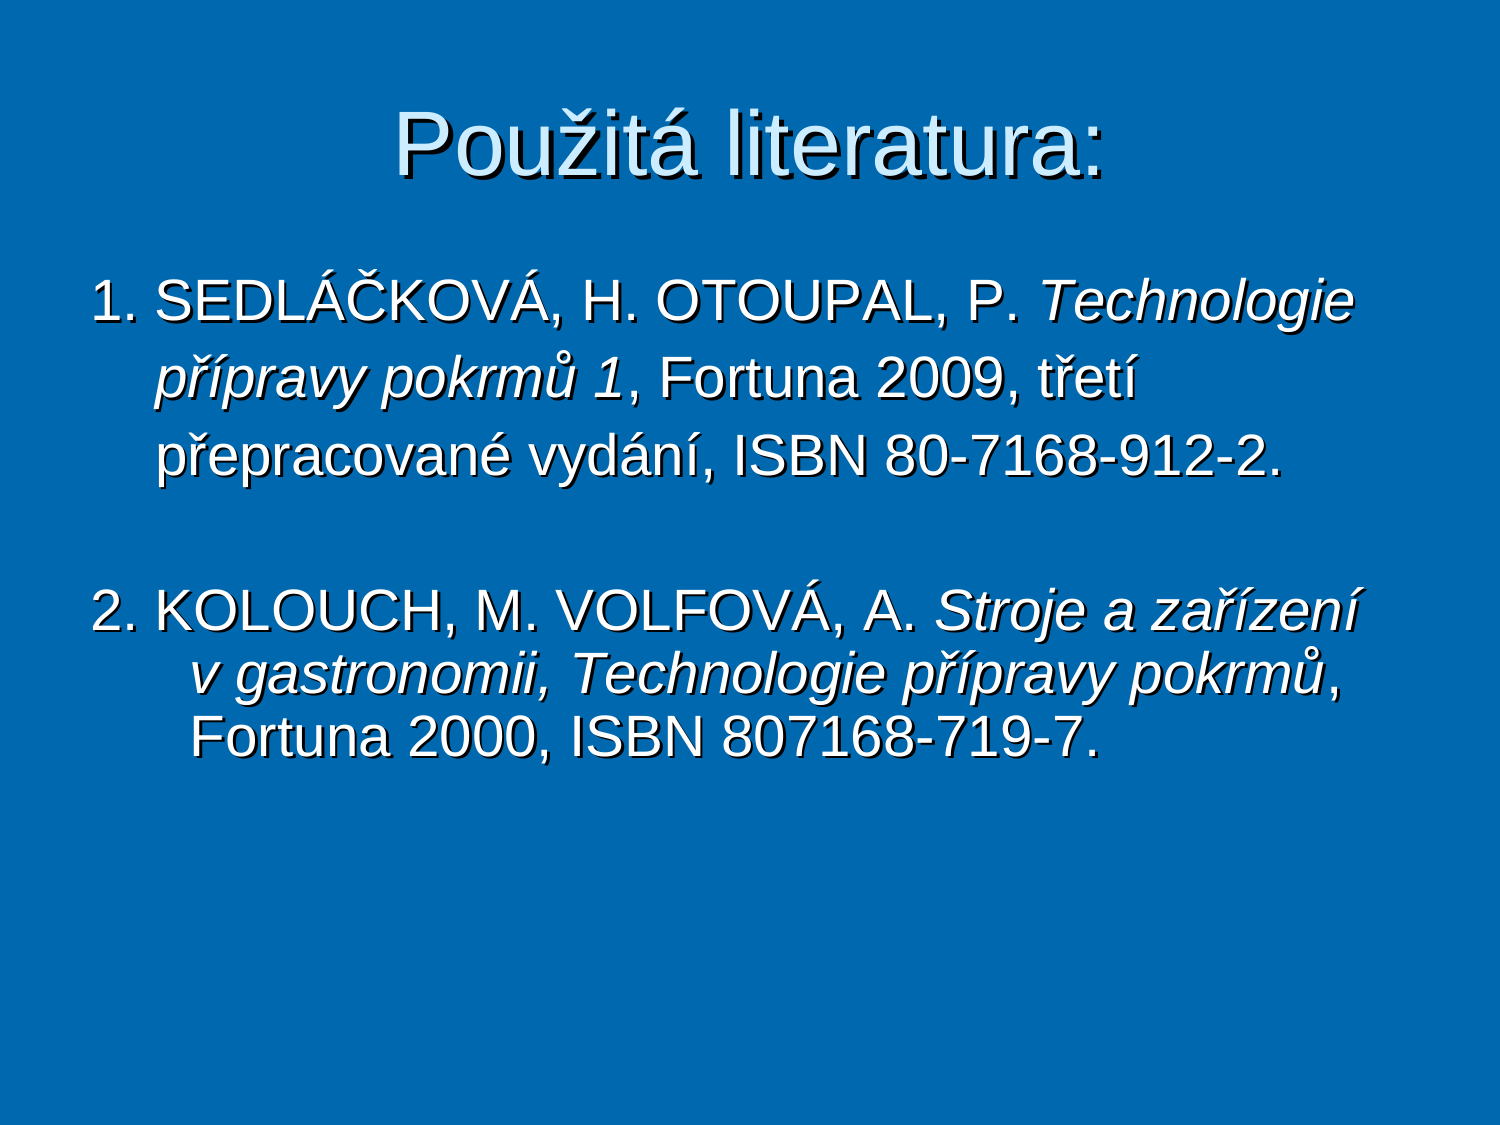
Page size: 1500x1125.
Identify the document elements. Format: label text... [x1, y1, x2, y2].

title Použitá literatura: [75, 45, 1426, 233]
list 1. SEDLÁČKOVÁ, H. OTOUPAL, P. Technologie přípravy pokrmů 1, Fortuna 2009, třetí přepracované vydání, ISBN 80-7168-912-2. 2. KOLOUCH, M. VOLFOVÁ, A. Stroje a zařízení v gastronomii, Technologie přípravy pokrmů, Fortuna 2000, ISBN 807168-719-7. [75, 262, 1426, 1006]
